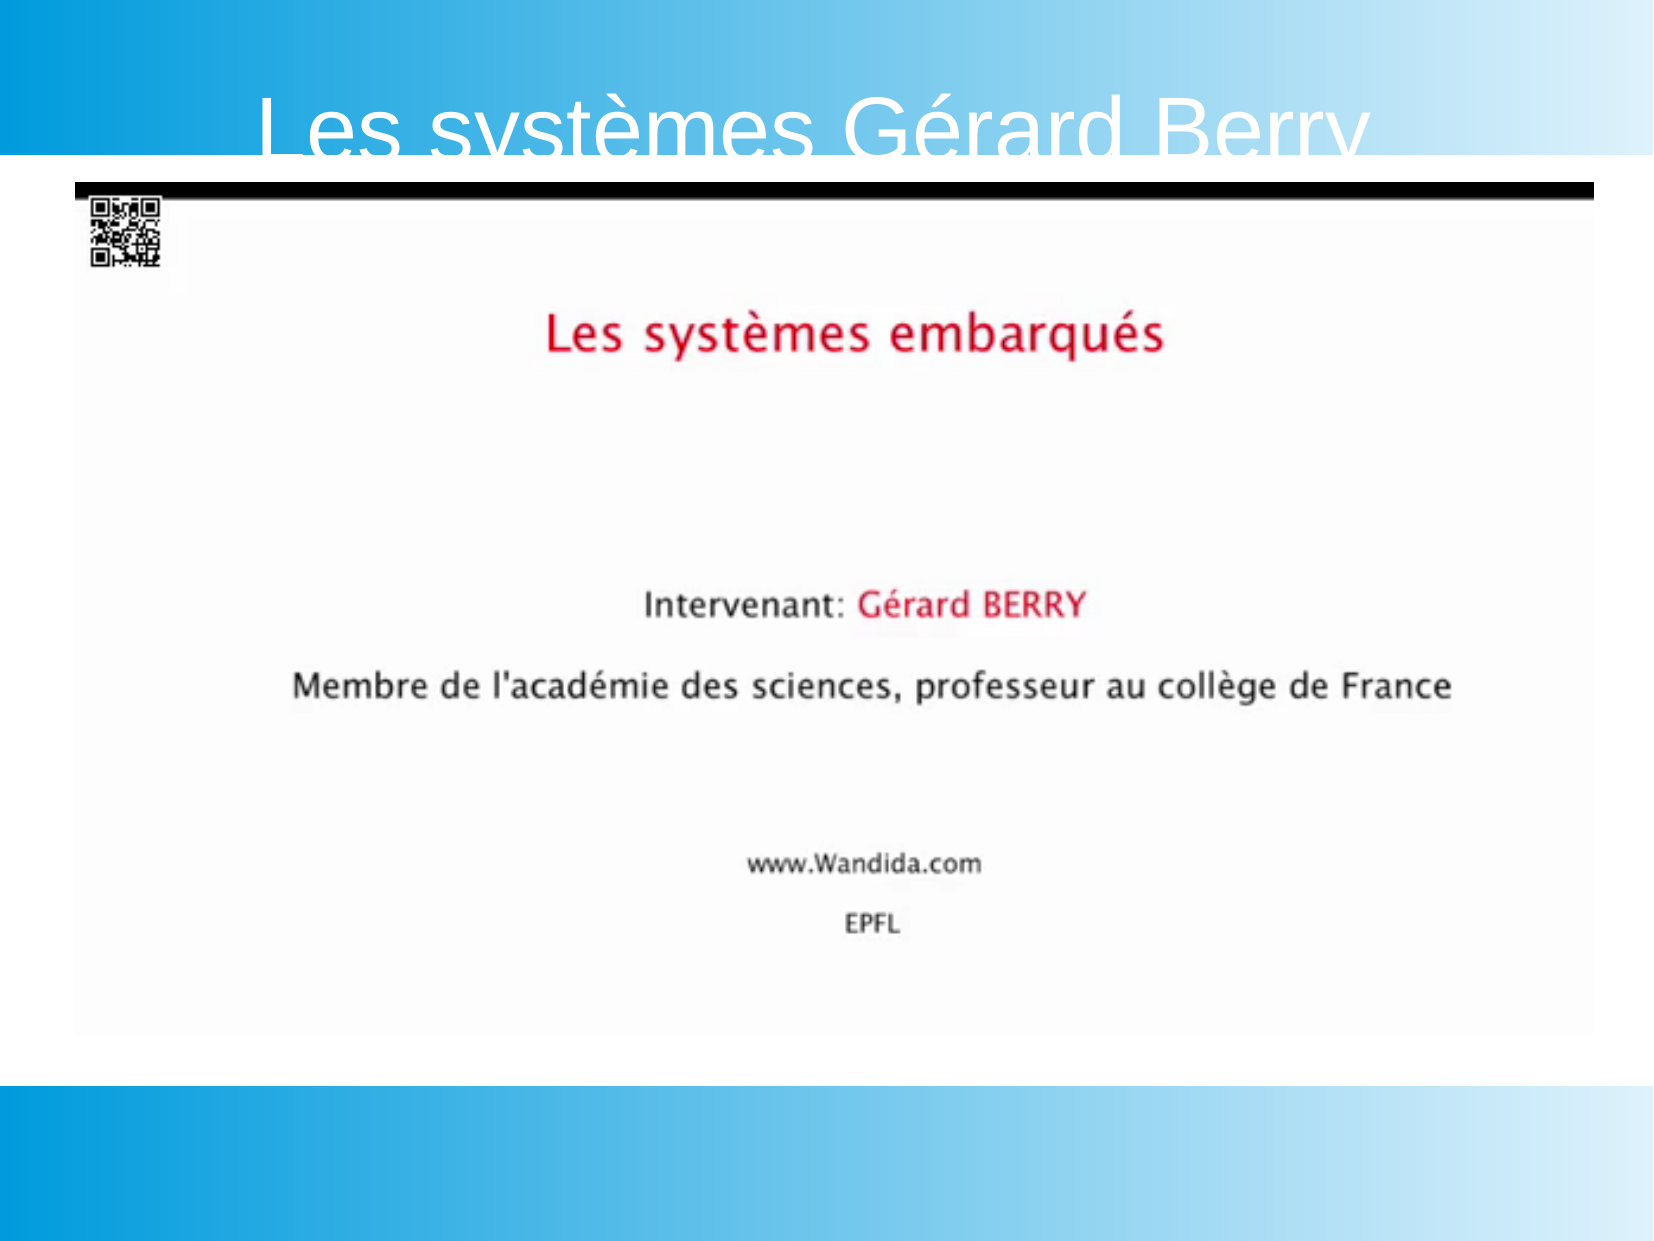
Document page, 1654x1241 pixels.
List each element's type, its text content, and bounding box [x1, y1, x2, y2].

text_box [74, 181, 1595, 1037]
title Les systèmes Gérard Berry [82, 0, 1571, 181]
